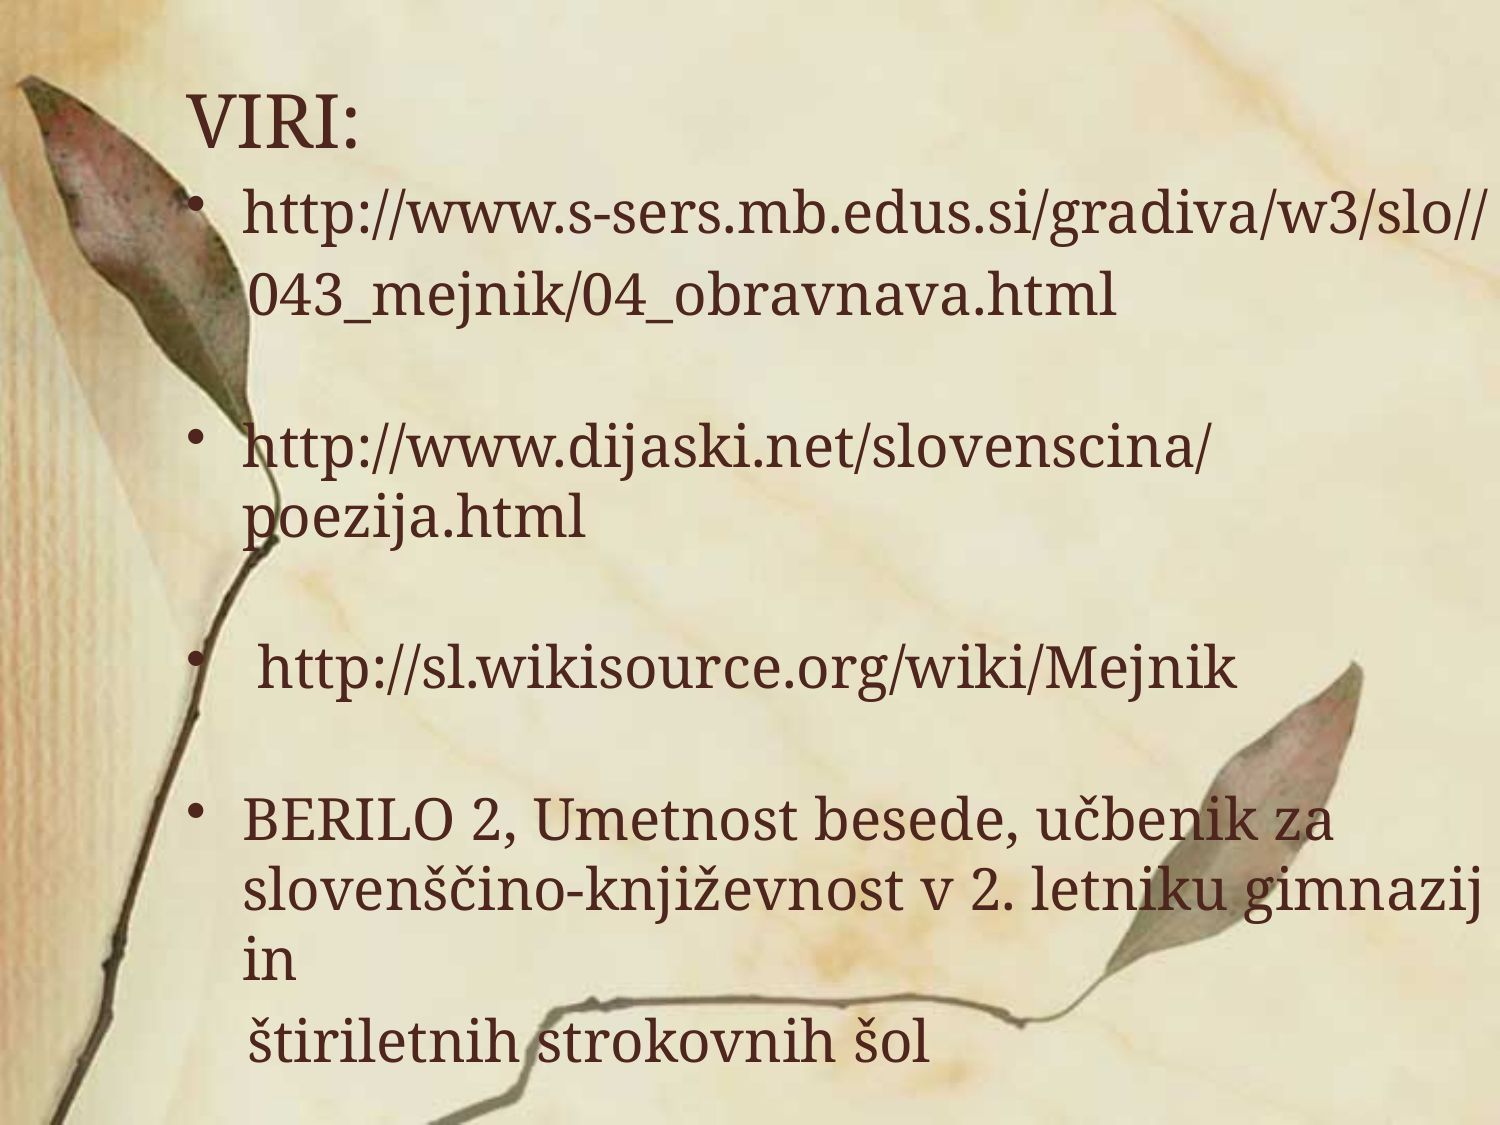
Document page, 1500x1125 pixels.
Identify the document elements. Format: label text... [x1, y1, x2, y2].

list VIRI: http://www.s-sers.mb.edus.si/gradiva/w3/slo// 043_mejnik/04_obravnava.html http://www.dijaski.net/slovenscina/poezija.html http://sl.wikisource.org/wiki/Mejnik BERILO 2, Umetnost besede, učbenik za slovenščino-književnost v 2. letniku gimnazij in štiriletnih strokovnih šol [171, 66, 1500, 994]
picture [0, 0, 1500, 1125]
